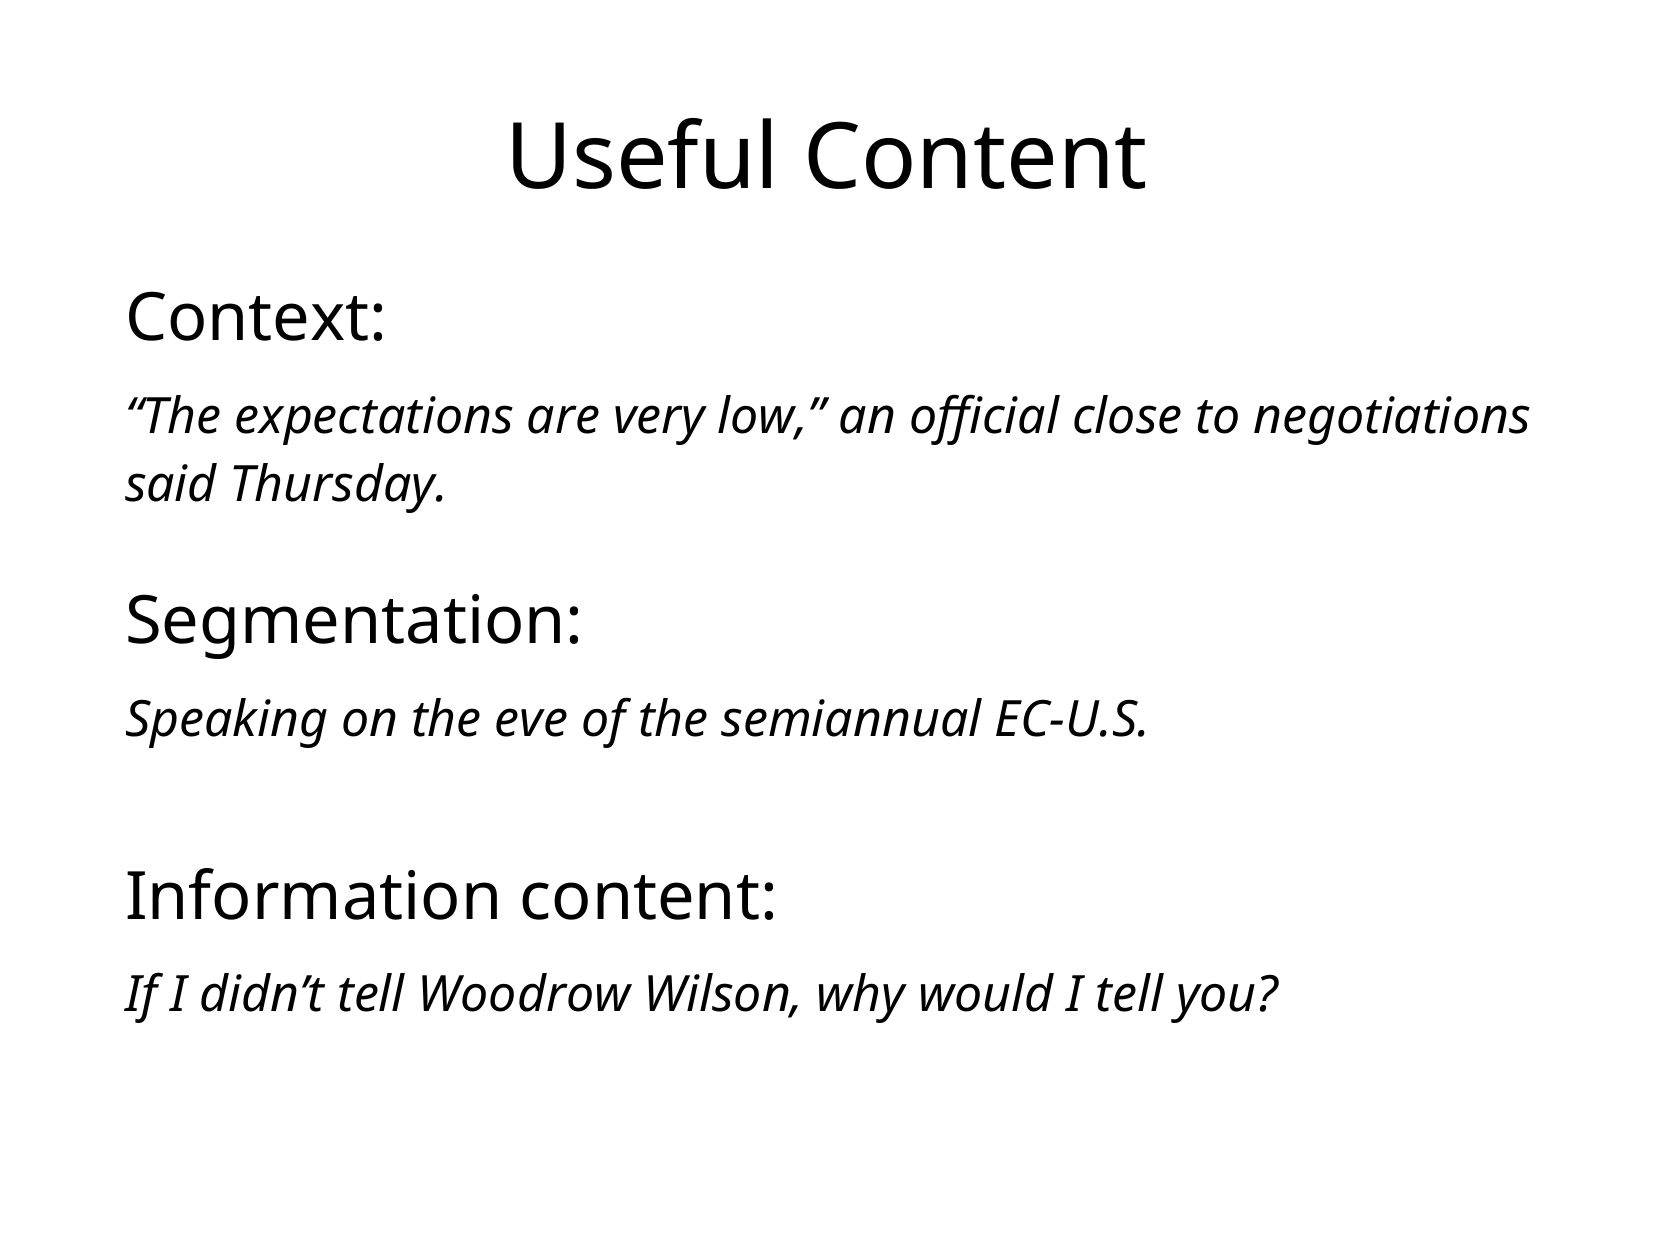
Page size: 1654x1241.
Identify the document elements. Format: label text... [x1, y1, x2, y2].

text_box “The expectations are very low,” an official close to negotiations said Thursday. [110, 371, 1558, 524]
title Useful Content [82, 49, 1571, 257]
text_box Context: [110, 261, 1585, 369]
text_box Segmentation: [110, 564, 1323, 672]
text_box Speaking on the eve of the semiannual EC-U.S. [110, 675, 1530, 759]
text_box If I didn’t tell Woodrow Wilson, why would I tell you? [110, 950, 1530, 1035]
text_box Information content: [110, 840, 1406, 947]
